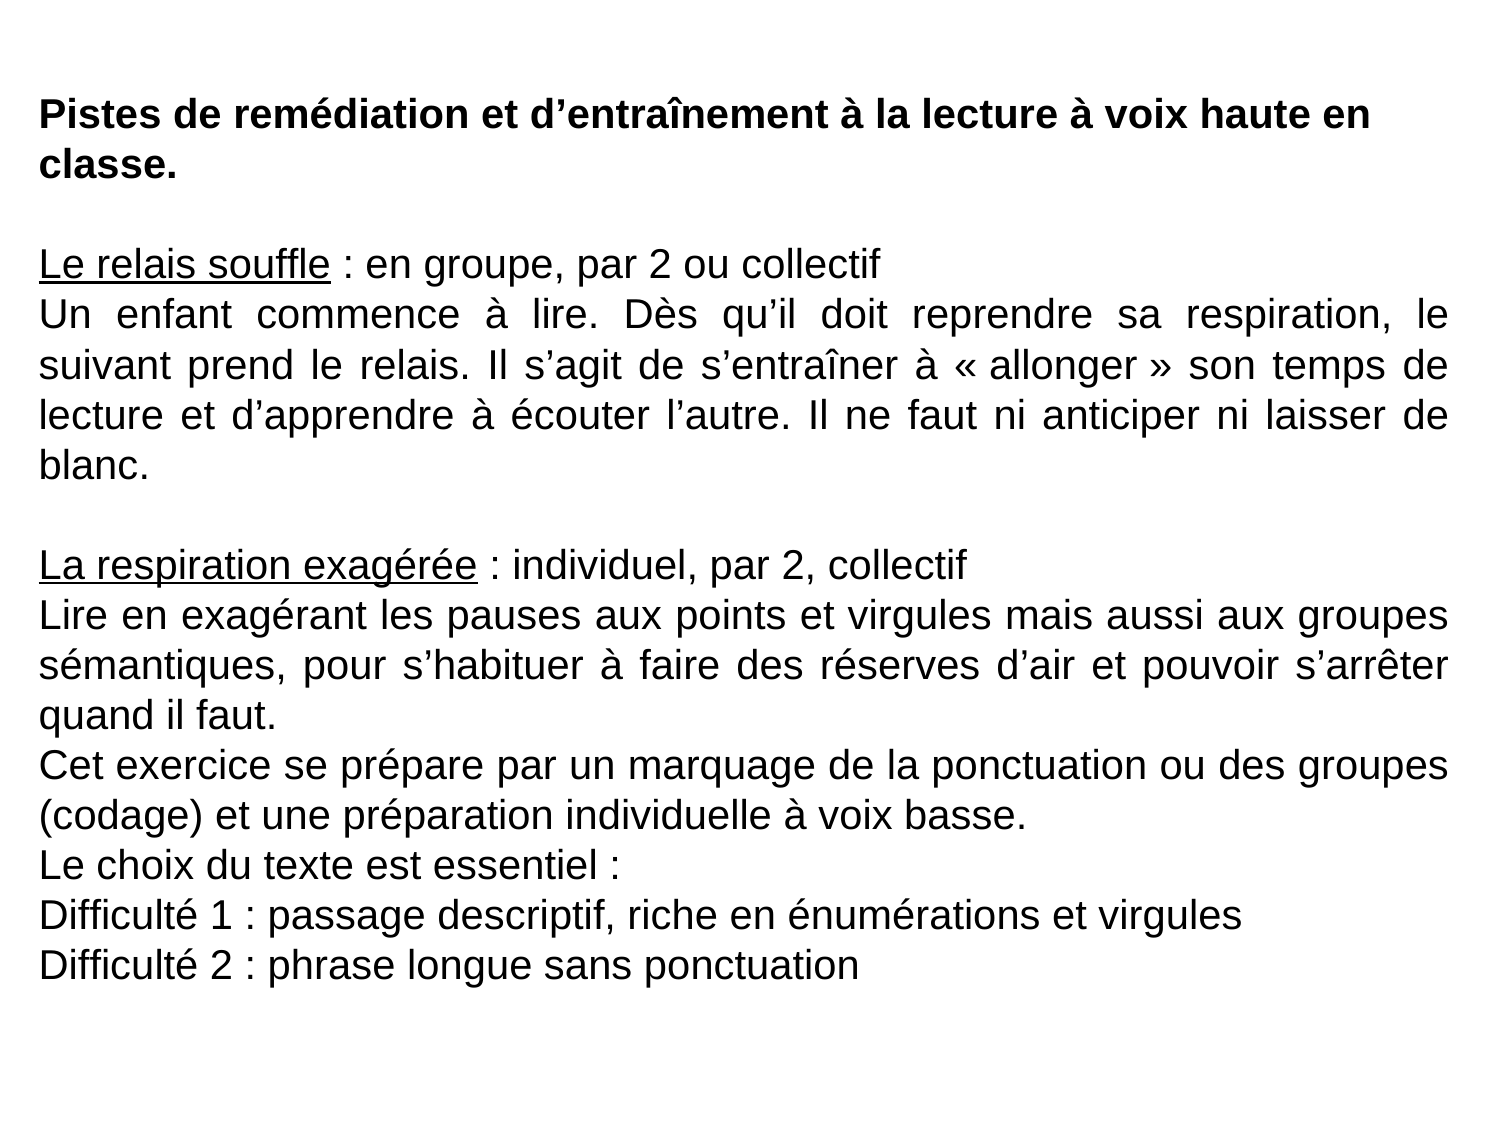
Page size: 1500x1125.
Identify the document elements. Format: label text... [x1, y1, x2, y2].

text_box Pistes de remédiation et d’entraînement à la lecture à voix haute en classe. Le relais souffle : en groupe, par 2 ou collectif Un enfant commence à lire. Dès qu’il doit reprendre sa respiration, le suivant prend le relais. Il s’agit de s’entraîner à « allonger » son temps de lecture et d’apprendre à écouter l’autre. Il ne faut ni anticiper ni laisser de blanc. La respiration exagérée : individuel, par 2, collectif Lire en exagérant les pauses aux points et virgules mais aussi aux groupes sémantiques, pour s’habituer à faire des réserves d’air et pouvoir s’arrêter quand il faut. Cet exercice se prépare par un marquage de la ponctuation ou des groupes (codage) et une préparation individuelle à voix basse. Le choix du texte est essentiel : Difficulté 1 : passage descriptif, riche en énumérations et virgules Difficulté 2 : phrase longue sans ponctuation [23, 79, 1465, 1028]
